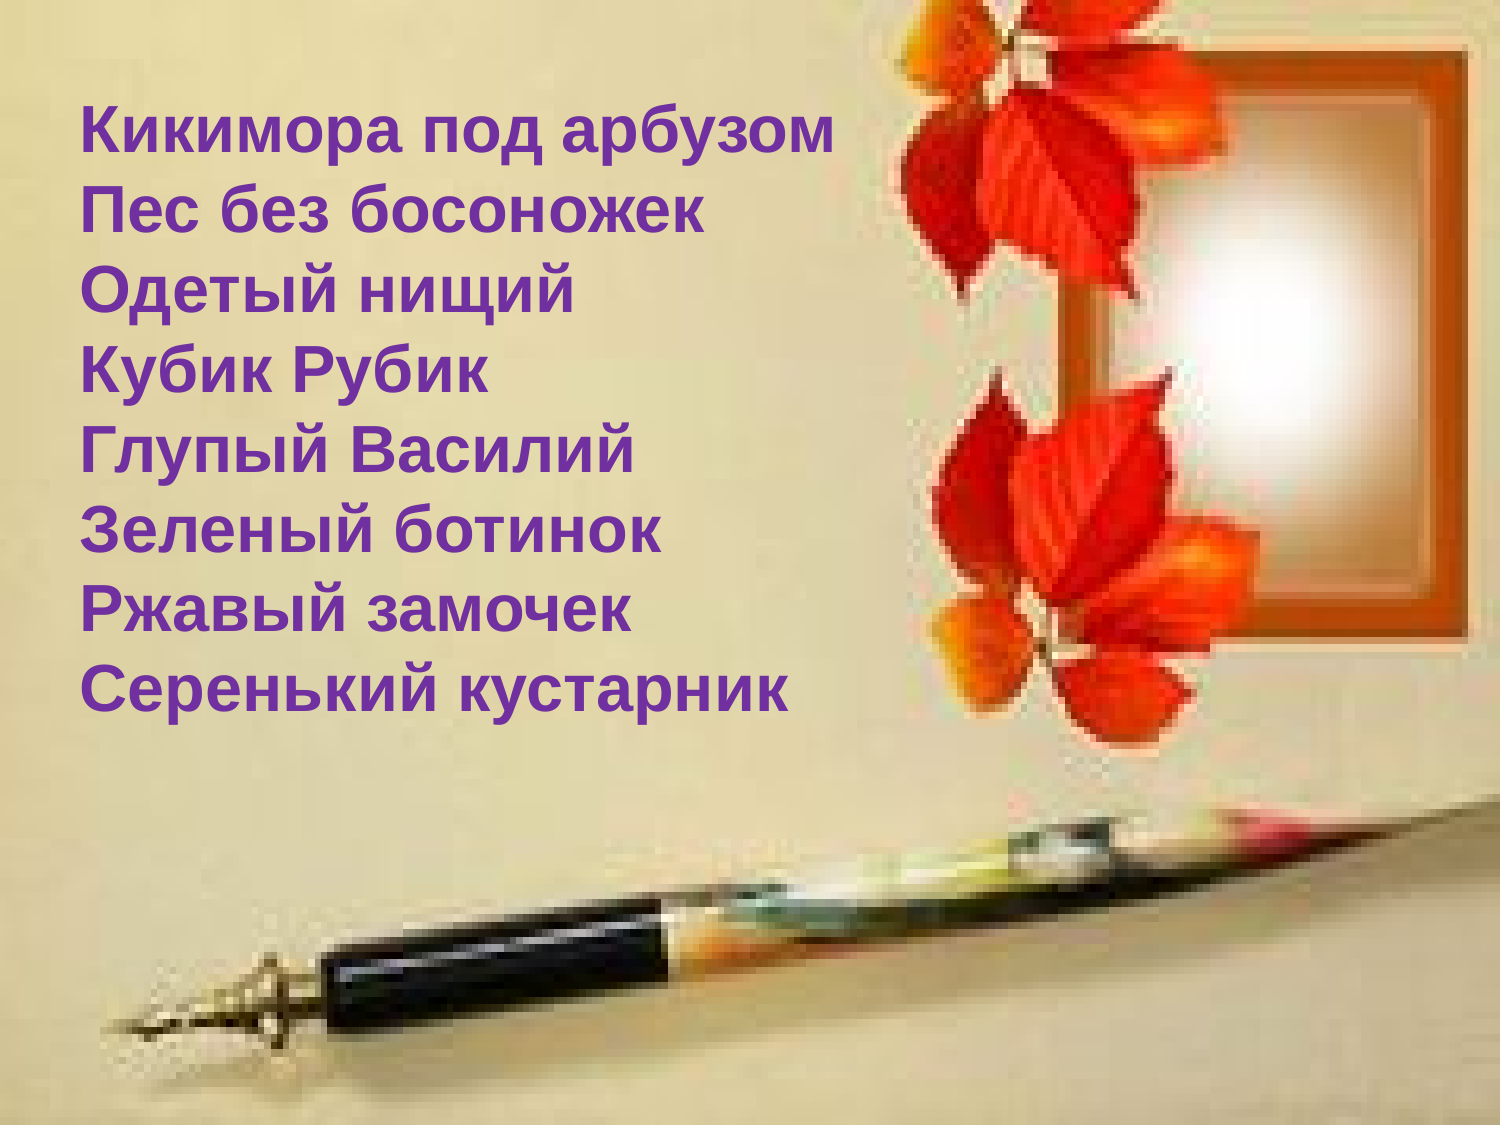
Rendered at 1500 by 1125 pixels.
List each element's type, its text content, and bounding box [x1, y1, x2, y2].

picture [0, 0, 1500, 1125]
text_box Кикимора под арбузом Пес без босоножек Одетый нищий Кубик Рубик Глупый Василий Зеленый ботинок Ржавый замочек Серенький кустарник [64, 78, 1022, 733]
